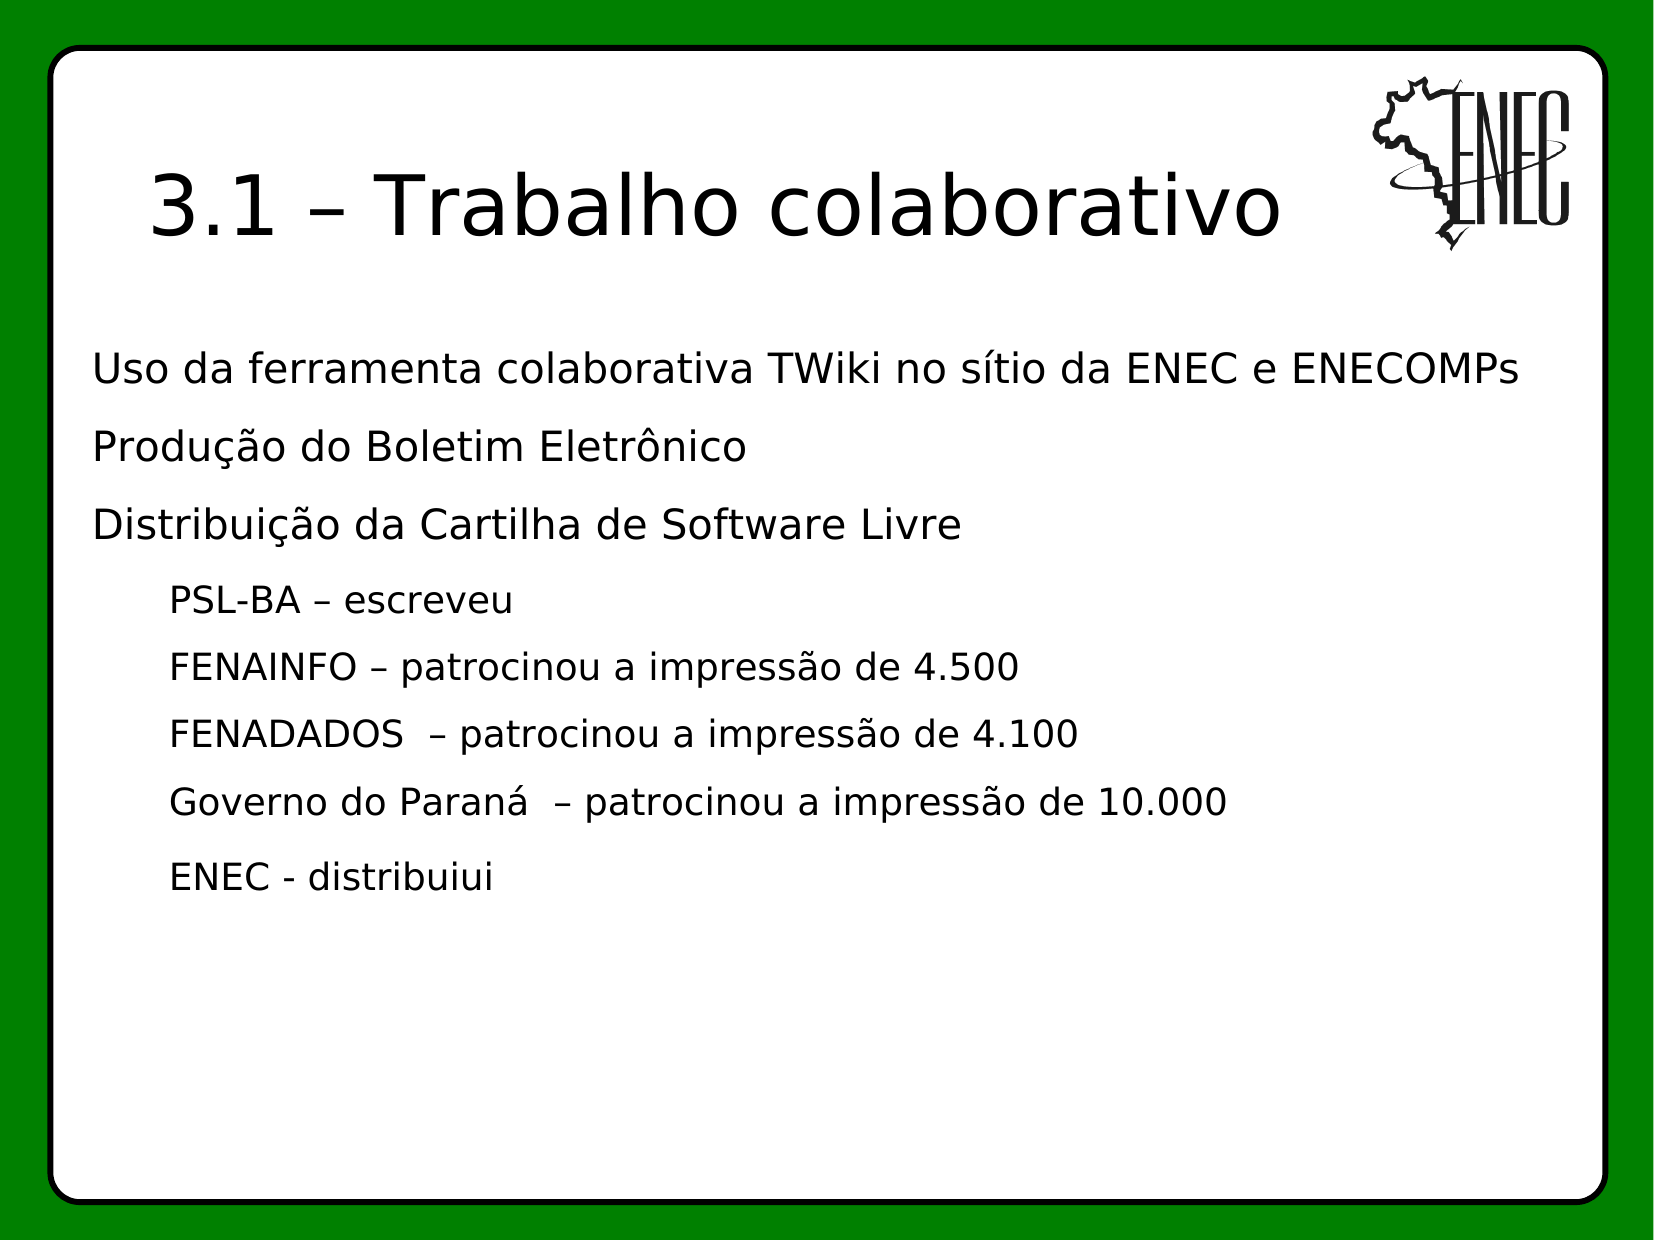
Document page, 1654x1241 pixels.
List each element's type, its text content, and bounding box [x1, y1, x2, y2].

list Uso da ferramenta colaborativa TWiki no sítio da ENEC e ENECOMPs Produção do Boletim Eletrônico Distribuição da Cartilha de Software Livre PSL-BA – escreveu FENAINFO – patrocinou a impressão de 4.500 FENADADOS – patrocinou a impressão de 4.100 Governo do Paraná – patrocinou a impressão de 10.000 ENEC - distribuiui [74, 344, 1580, 1127]
picture [1367, 71, 1575, 273]
title 3.1 – Trabalho colaborativo [121, 102, 1534, 311]
